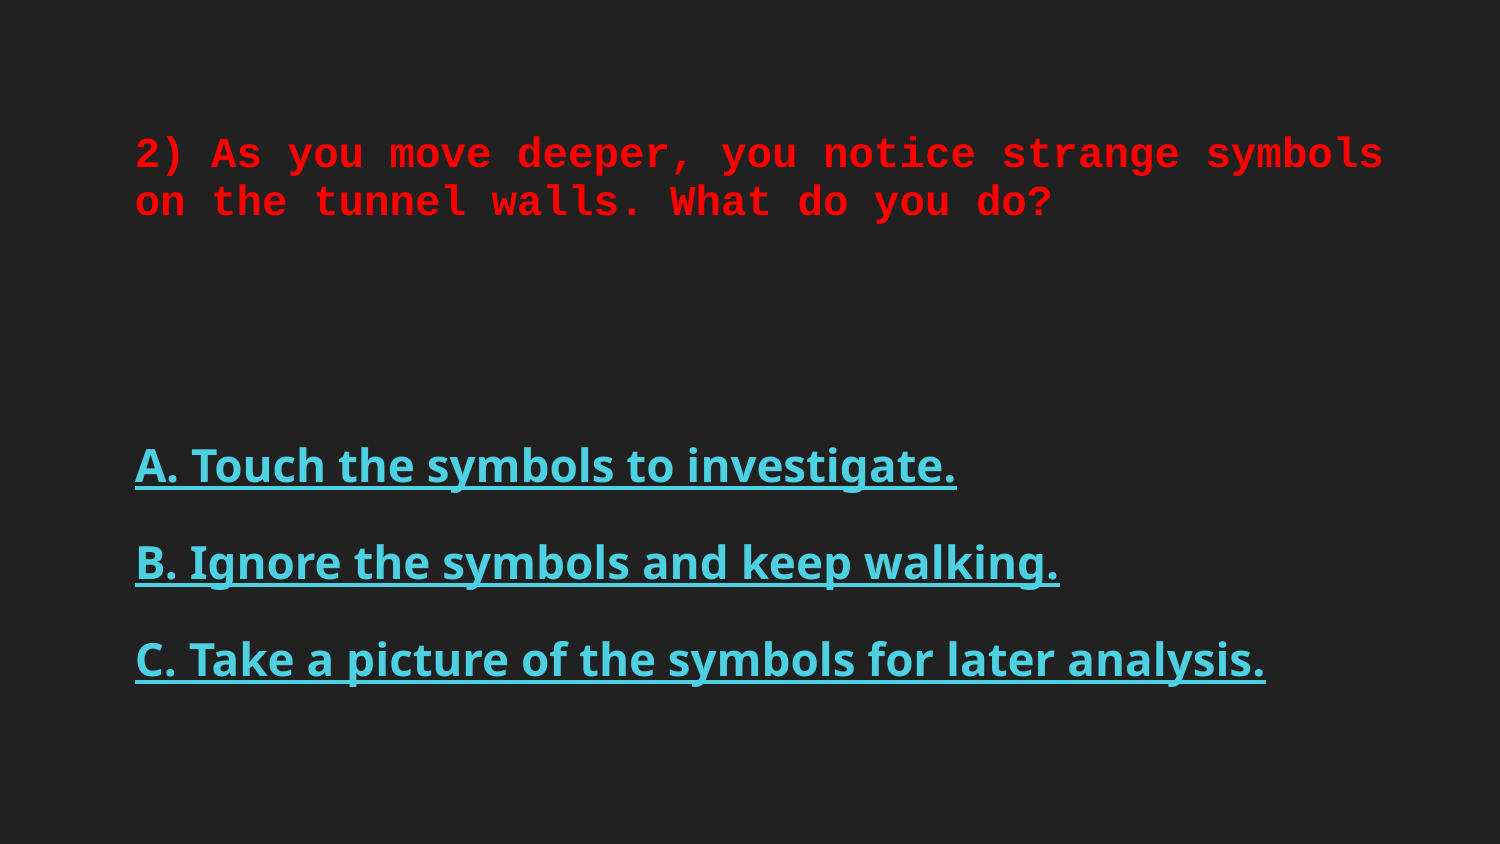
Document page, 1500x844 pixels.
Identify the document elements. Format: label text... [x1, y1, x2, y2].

list A. Touch the symbols to investigate. B. Ignore the symbols and keep walking. C. Take a picture of the symbols for later analysis. [119, 409, 1348, 738]
title 2) As you move deeper, you notice strange symbols on the tunnel walls. What do you do? [119, 116, 1401, 391]
